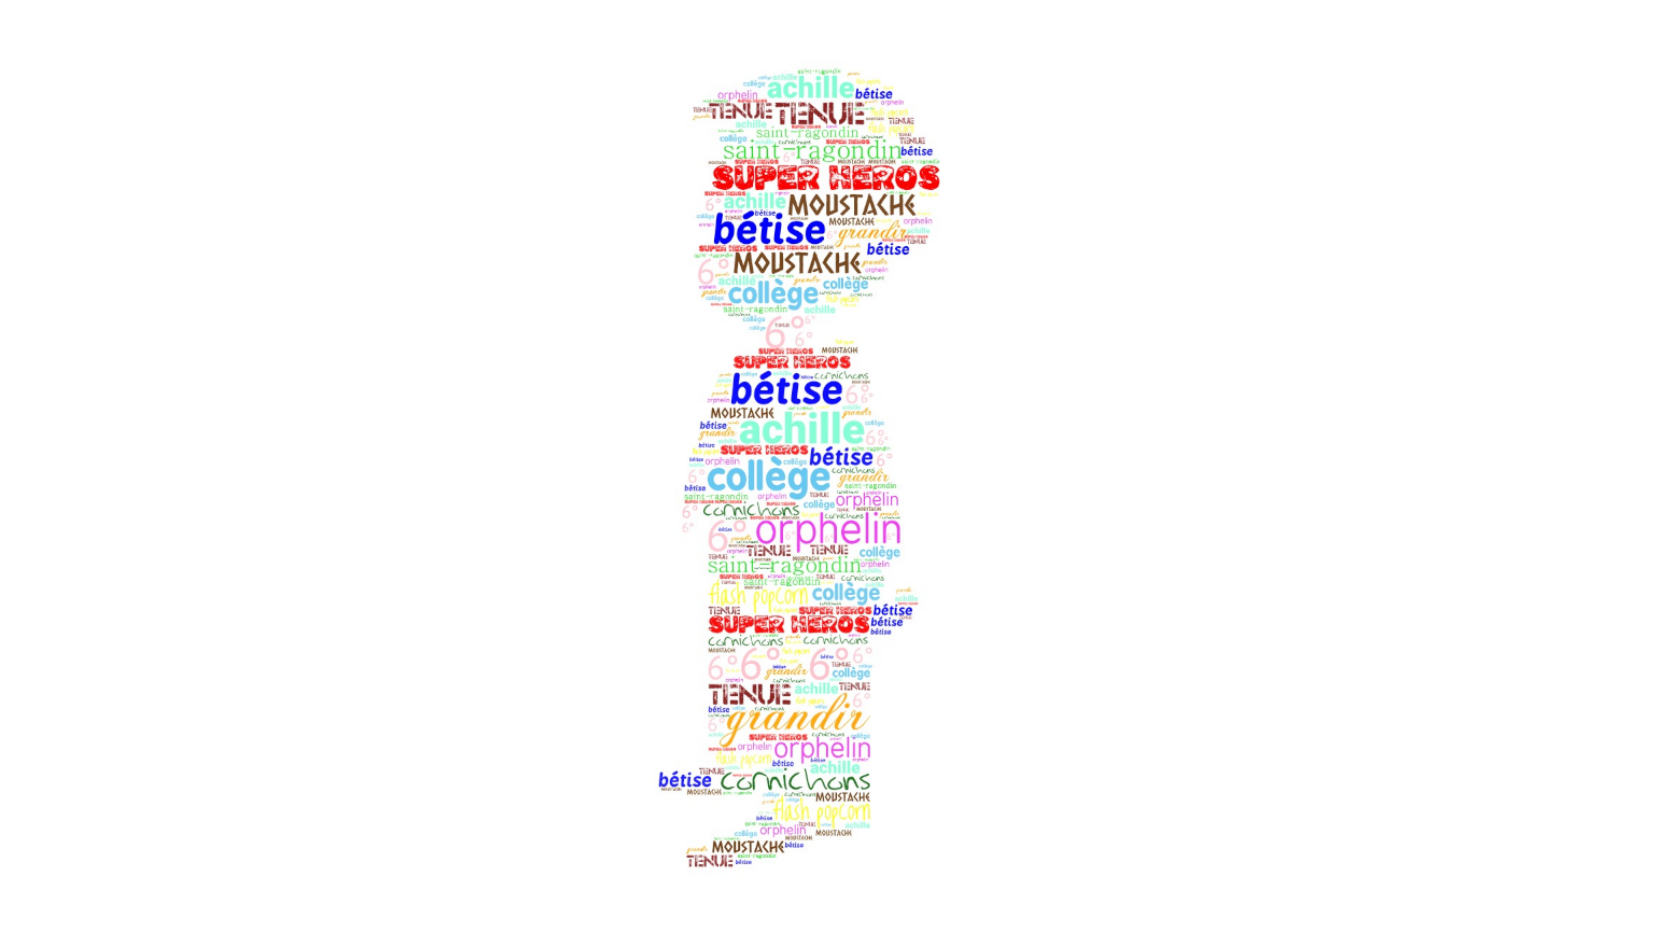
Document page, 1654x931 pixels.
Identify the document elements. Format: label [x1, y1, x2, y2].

picture [649, 59, 945, 886]
